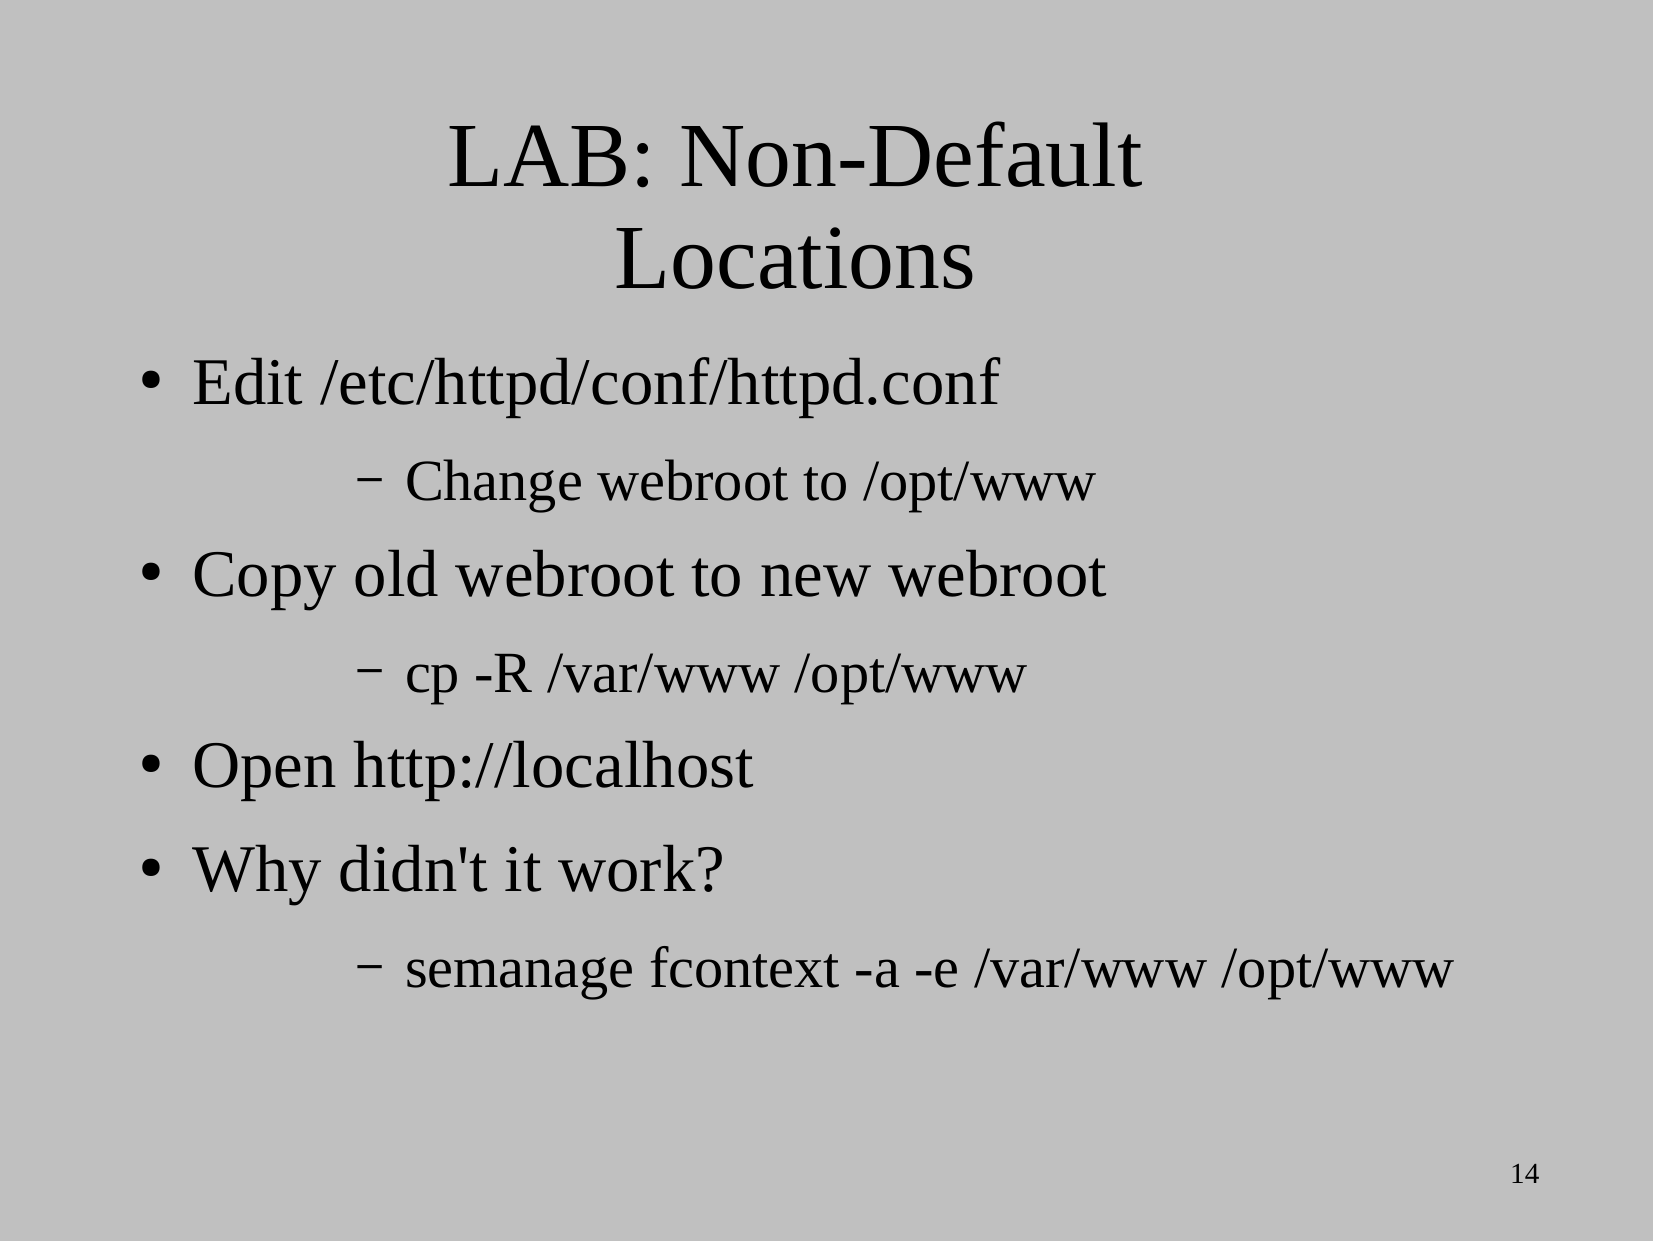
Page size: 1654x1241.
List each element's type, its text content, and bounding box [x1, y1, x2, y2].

title LAB: Non-Default Locations [312, 102, 1279, 310]
list Edit /etc/httpd/conf/httpd.conf Change webroot to /opt/www Copy old webroot to new webroot cp -R /var/www /opt/www Open http://localhost Why didn't it work? semanage fcontext -a -e /var/www /opt/www [121, 344, 1534, 1127]
